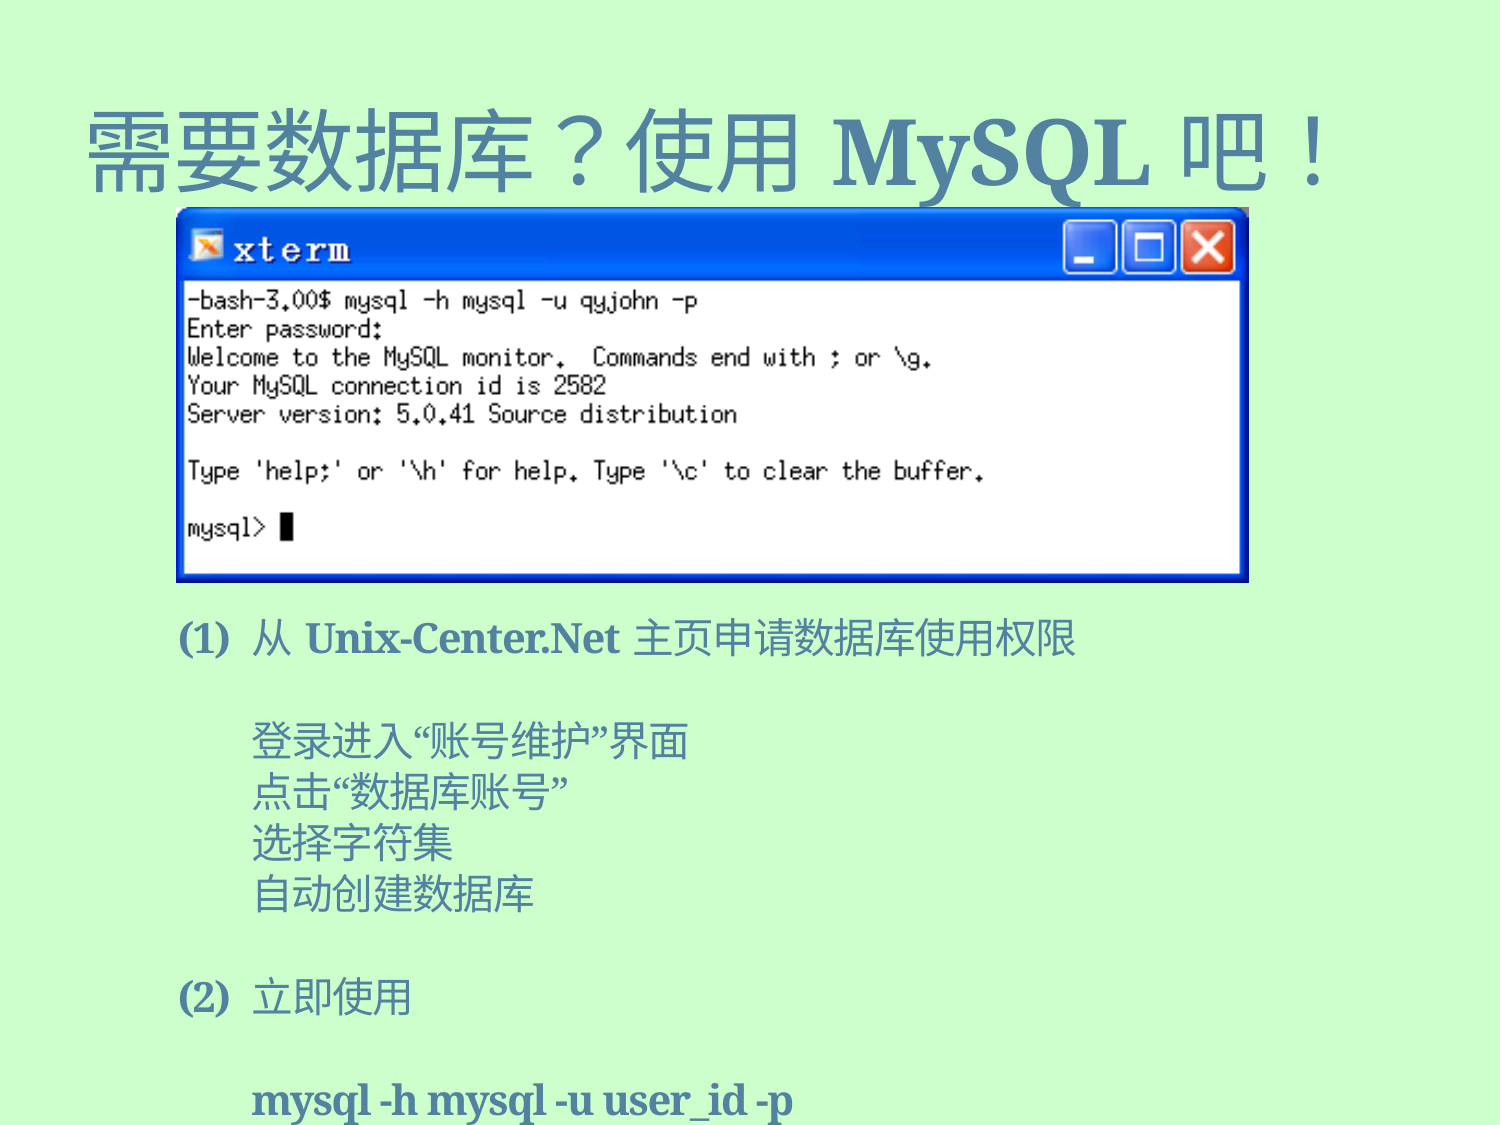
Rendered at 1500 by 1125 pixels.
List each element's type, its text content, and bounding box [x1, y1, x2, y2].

text_box [777, 1096, 785, 1112]
text_box [515, 1096, 523, 1112]
text_box [474, 1096, 483, 1109]
text_box [299, 1096, 308, 1109]
text_box [0, 0, 1500, 1125]
text_box [530, 1096, 771, 1125]
text_box [655, 1096, 663, 1102]
text_box [612, 1096, 619, 1112]
text_box [472, 1096, 524, 1125]
title 需要数据库？使用MySQL吧！ [83, 94, 1446, 200]
picture [176, 207, 1249, 583]
text_box [729, 1096, 737, 1112]
text_box [354, 1096, 475, 1125]
text_box [297, 1096, 348, 1125]
text_box [576, 1096, 583, 1112]
title (1) 从Unix-Center.Net主页申请数据库使用权限 登录进入“账号维护”界面 点击“数据库账号” 选择字符集 自动创建数据库 (2) 立即使用 mysql -h mysql -u user_id -p [177, 612, 1439, 1096]
text_box [339, 1096, 347, 1112]
